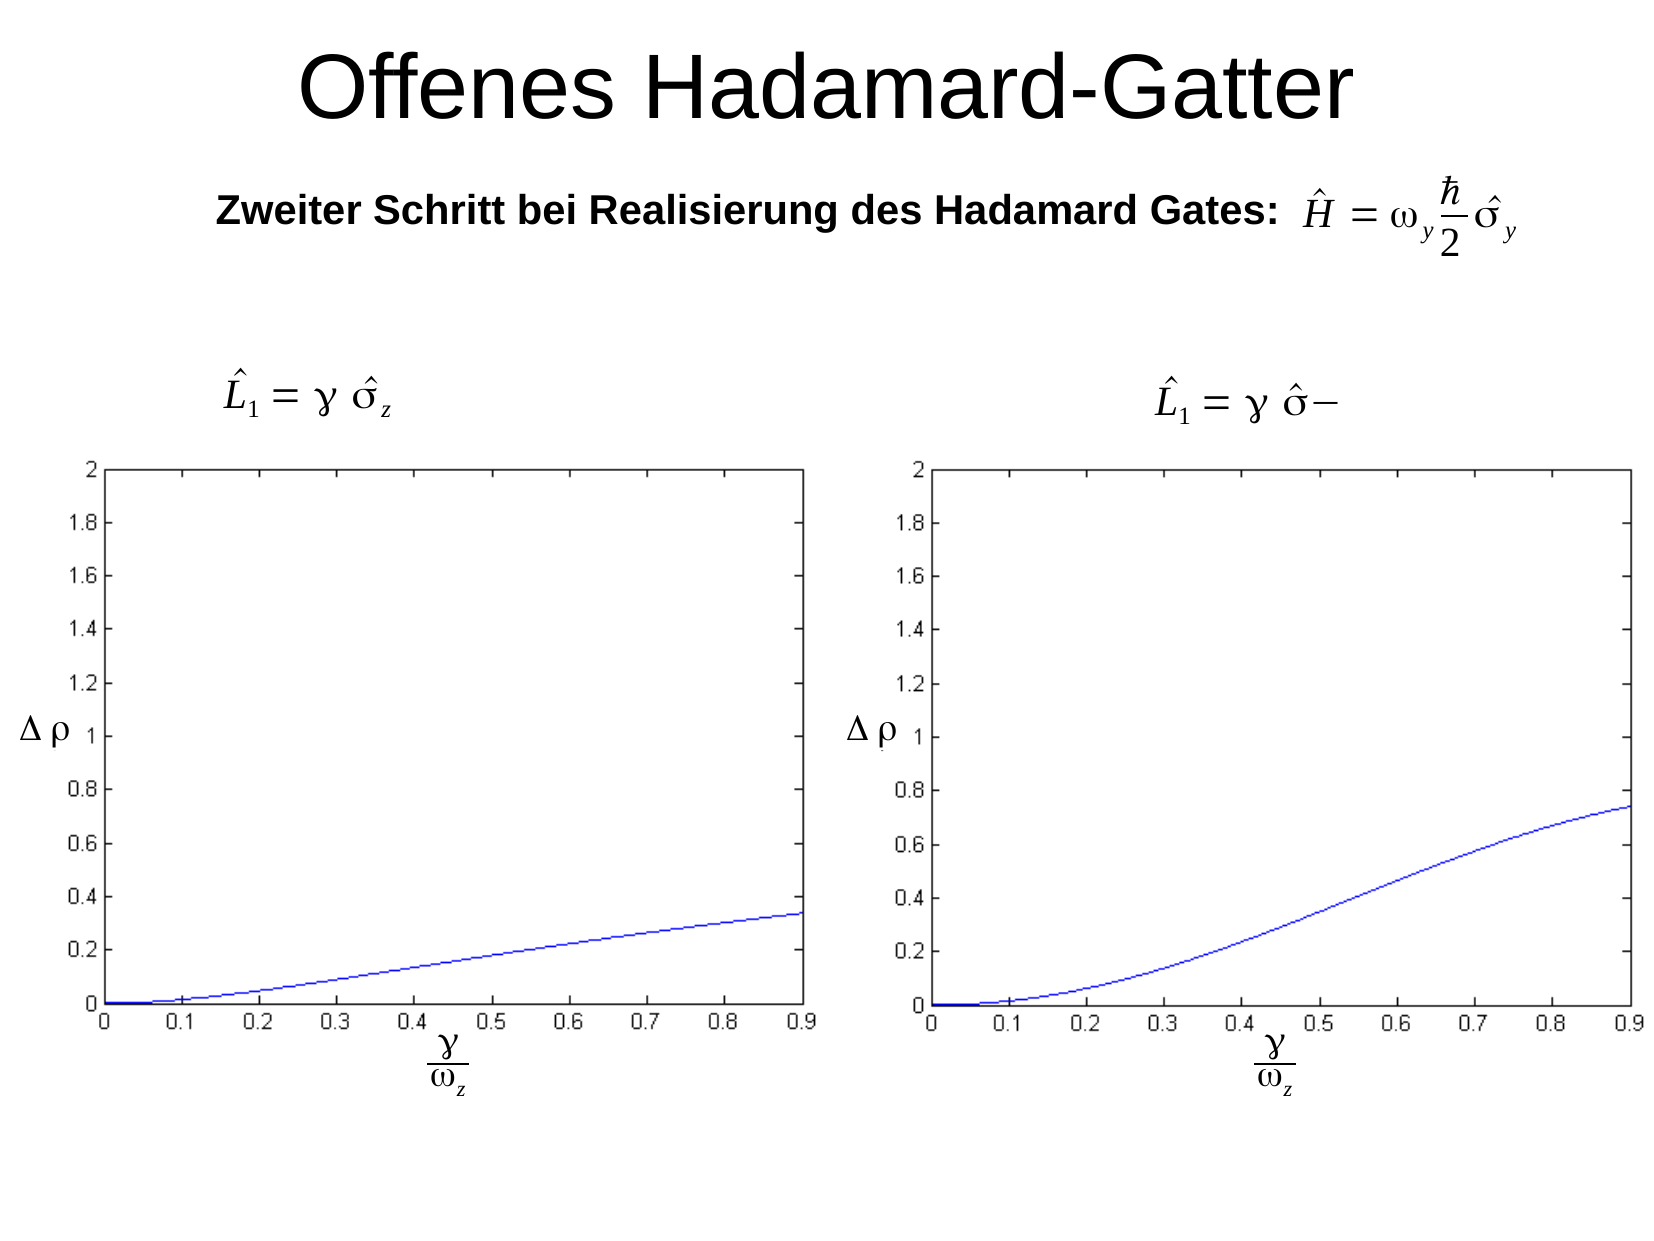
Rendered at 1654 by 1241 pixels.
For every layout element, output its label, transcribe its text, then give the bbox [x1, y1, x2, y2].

title Offenes Hadamard-Gatter [82, 19, 1571, 154]
chart [419, 1033, 477, 1102]
chart [214, 366, 402, 424]
chart [1246, 1033, 1304, 1102]
chart [1293, 171, 1523, 266]
chart [12, 714, 77, 751]
chart [839, 714, 904, 751]
text_box Zweiter Schritt bei Realisierung des Hadamard Gates: [200, 179, 1293, 243]
chart [1145, 373, 1348, 432]
picture [881, 460, 1654, 1094]
picture [54, 460, 828, 1092]
